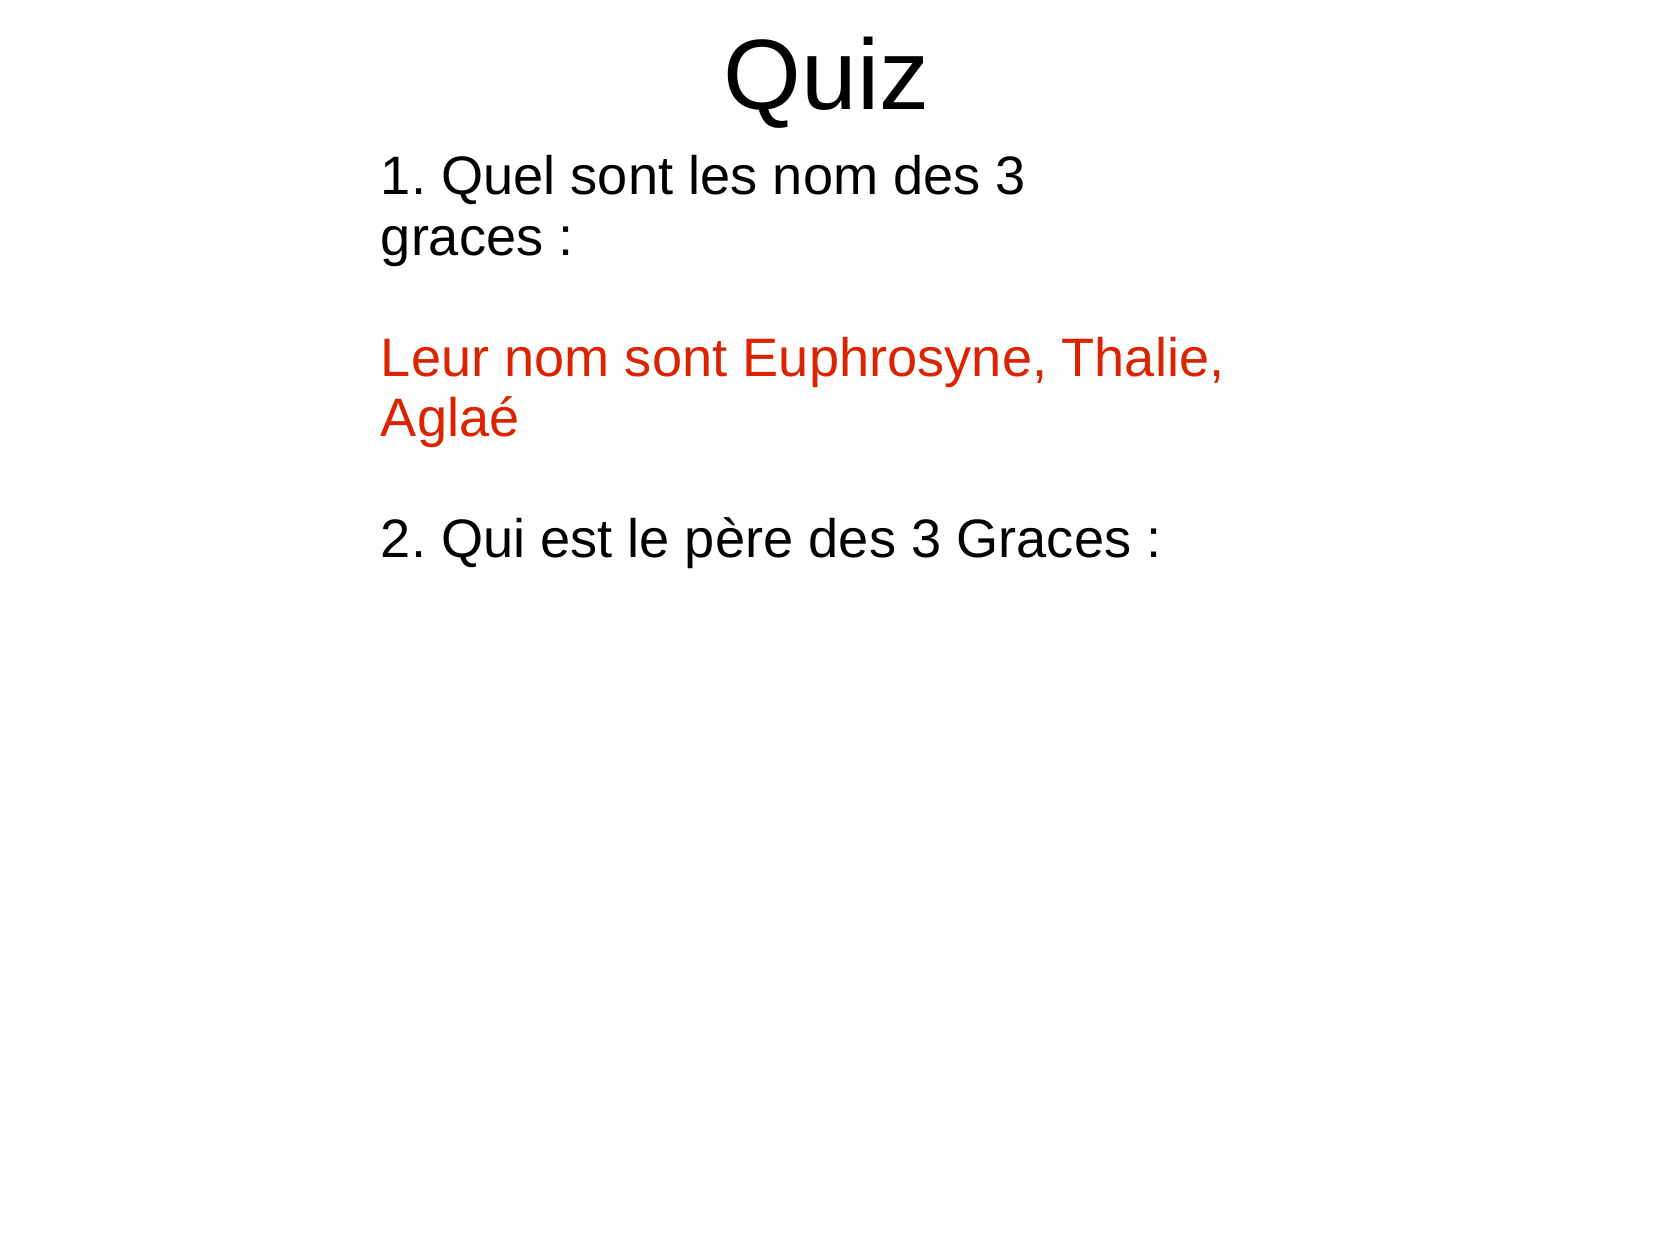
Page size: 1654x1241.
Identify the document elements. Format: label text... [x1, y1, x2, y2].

text_box 1. Quel sont les nom des 3 graces : Leur nom sont Euphrosyne, Thalie, Aglaé 2. Qui est le père des 3 Graces : [366, 138, 1241, 1072]
text_box Quiz [0, 11, 1654, 139]
